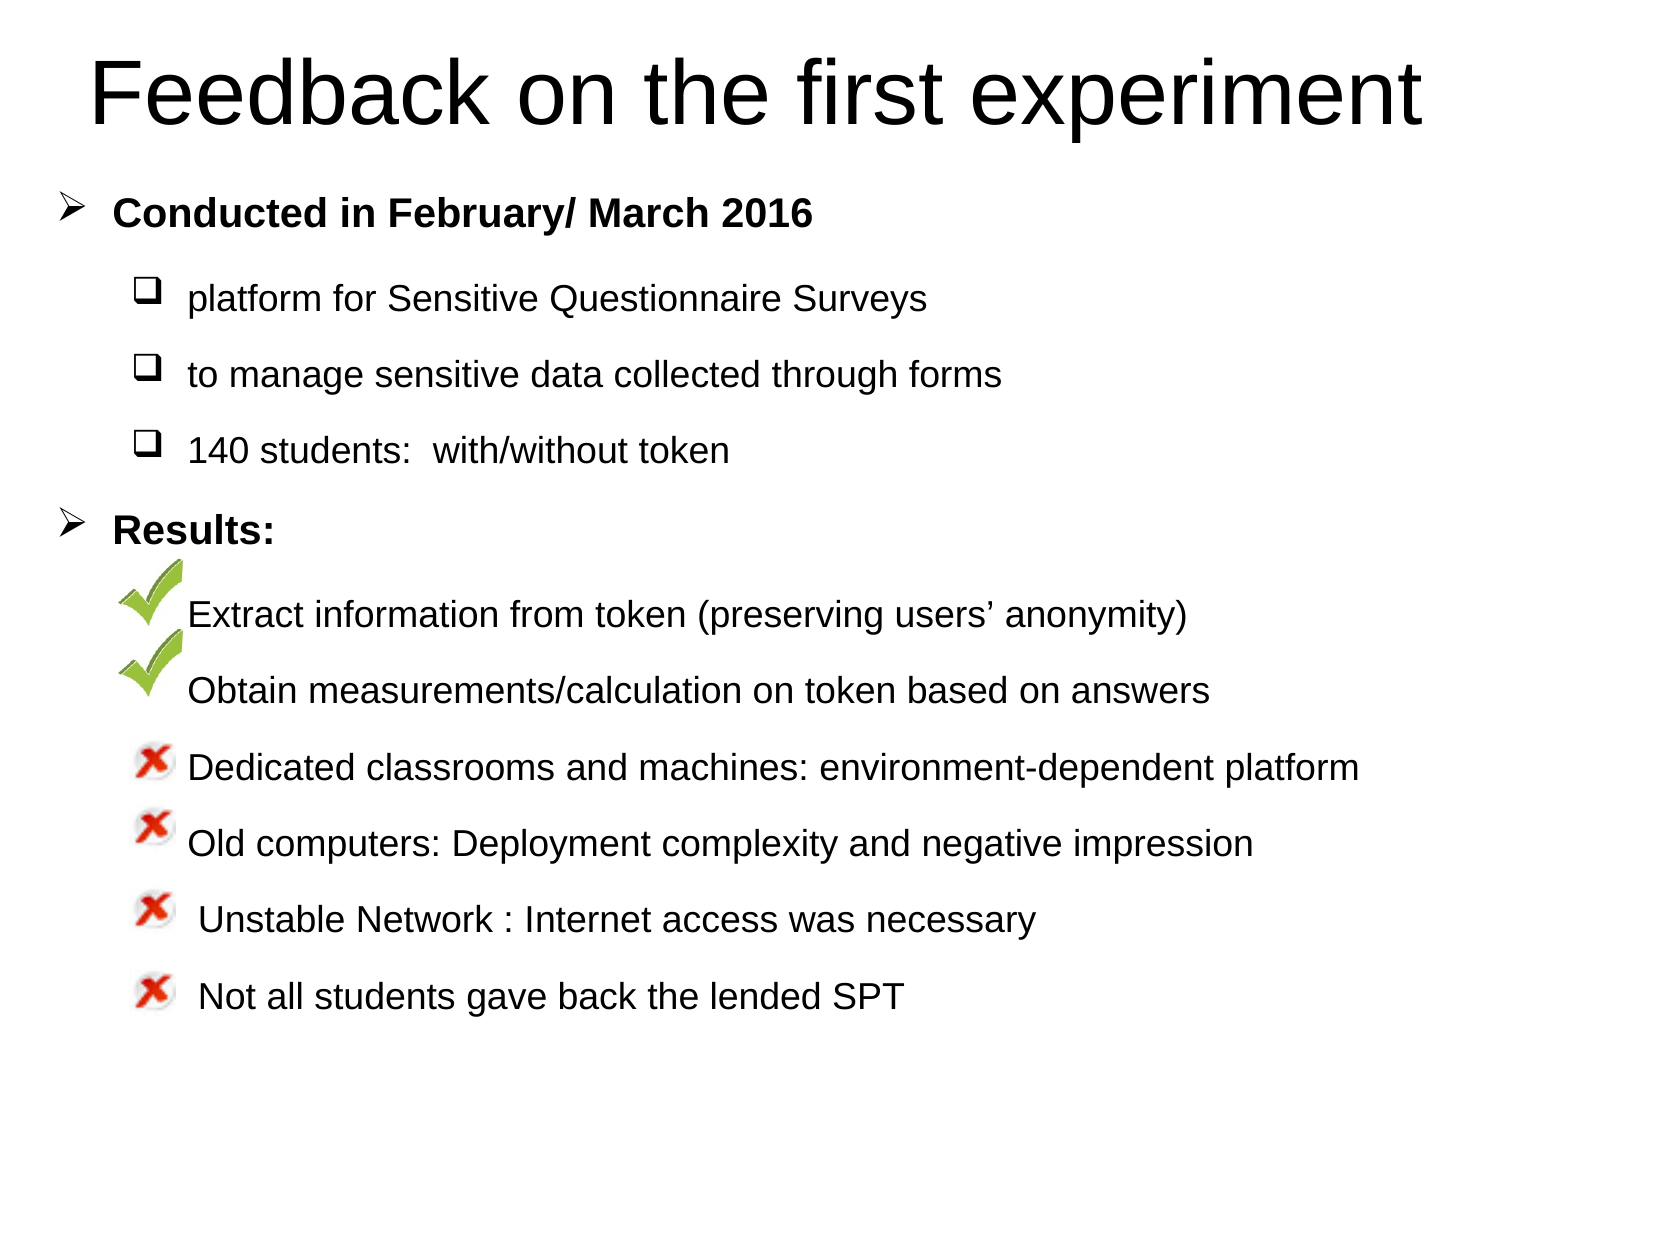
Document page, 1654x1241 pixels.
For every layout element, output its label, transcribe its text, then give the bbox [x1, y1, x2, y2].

picture [129, 885, 176, 934]
picture [129, 737, 176, 786]
picture [118, 628, 184, 697]
picture [129, 967, 176, 1016]
picture [129, 803, 176, 852]
picture [118, 558, 184, 626]
text_box Conducted in February/ March 2016 platform for Sensitive Questionnaire Surveys to manage sensitive data collected through forms 140 students: with/without token Results: Extract information from token (preserving users’ anonymity) Obtain measurements/calculation on token based on answers Dedicated classrooms and machines: environment-dependent platform Old computers: Deployment complexity and negative impression Unstable Network : Internet access was necessary Not all students gave back the lended SPT [41, 170, 1654, 1241]
title Feedback on the first experiment [32, 0, 1626, 189]
